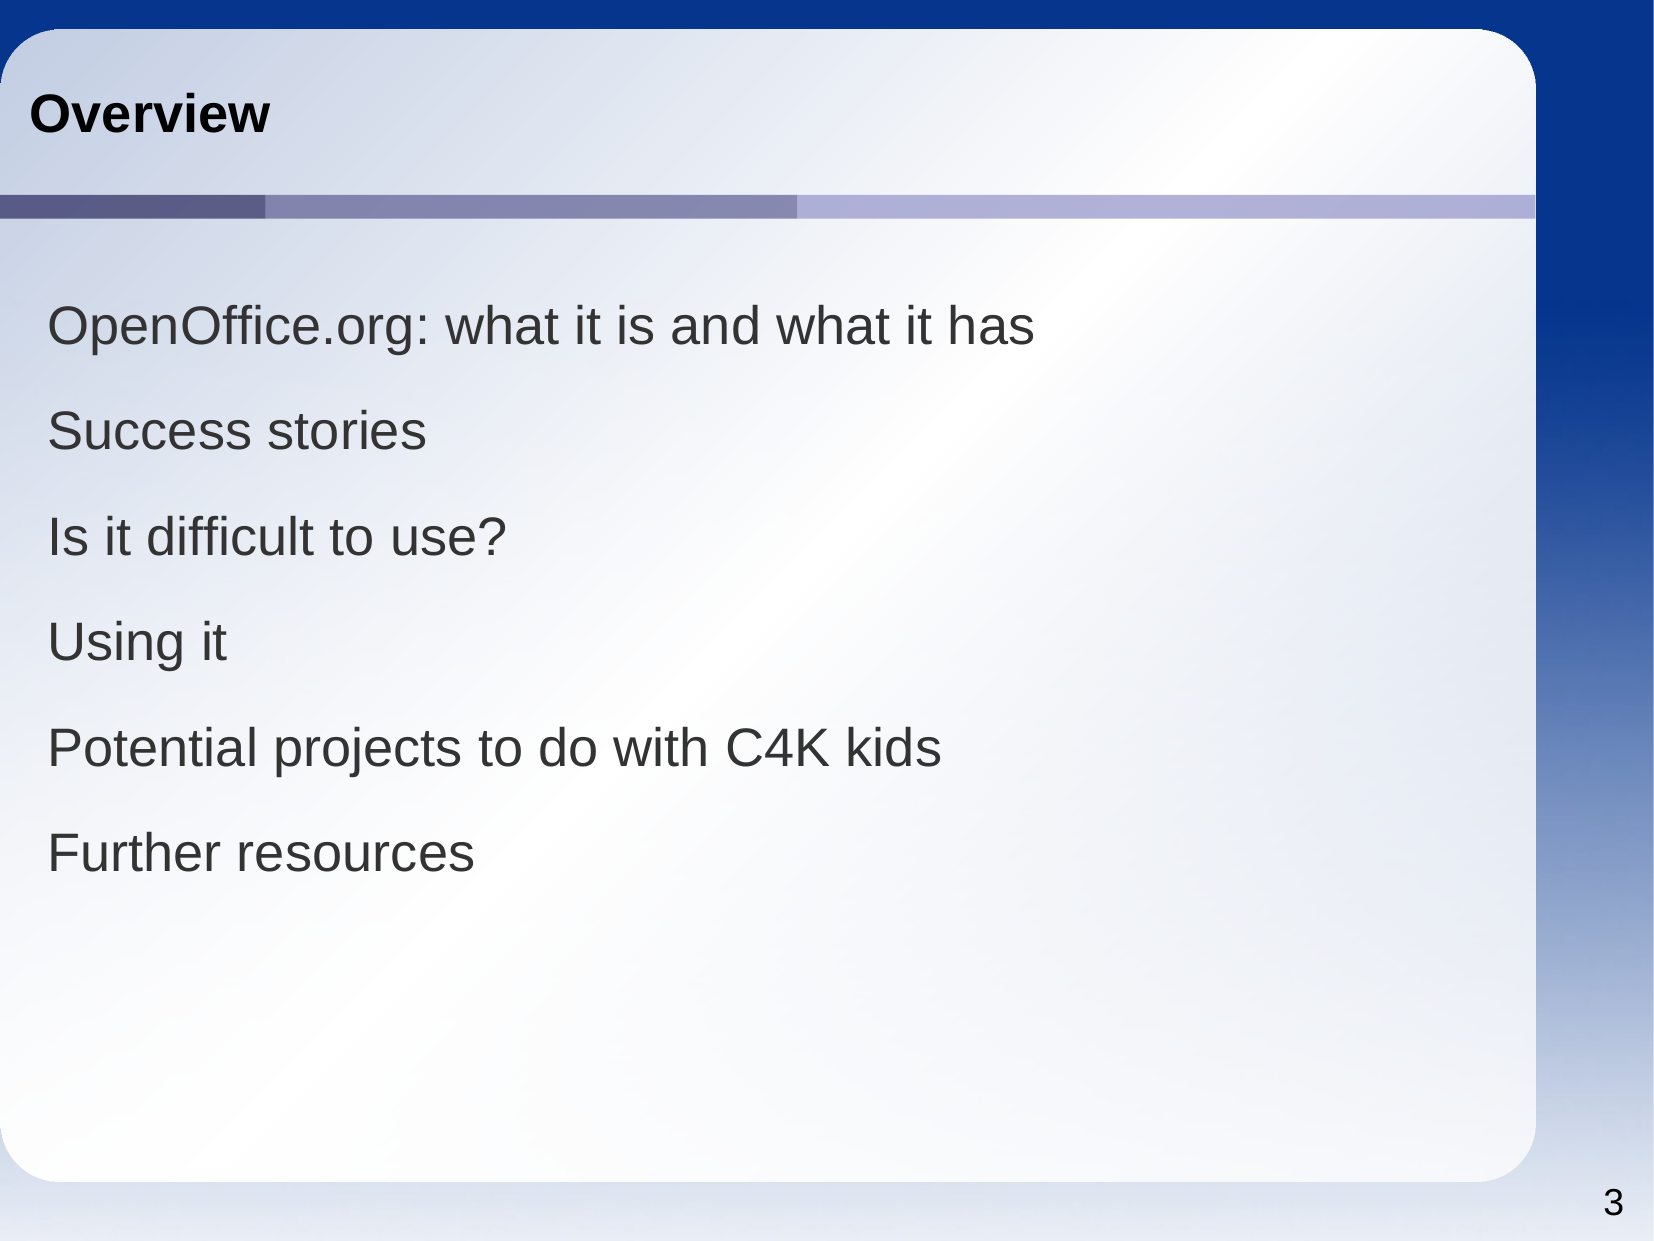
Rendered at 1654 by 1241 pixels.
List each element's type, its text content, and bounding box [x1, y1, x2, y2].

list OpenOffice.org: what it is and what it has Success stories Is it difficult to use? Using it Potential projects to do with C4K kids Further resources [29, 295, 1506, 1152]
title Overview [29, 49, 1506, 178]
picture [0, 0, 1654, 1241]
